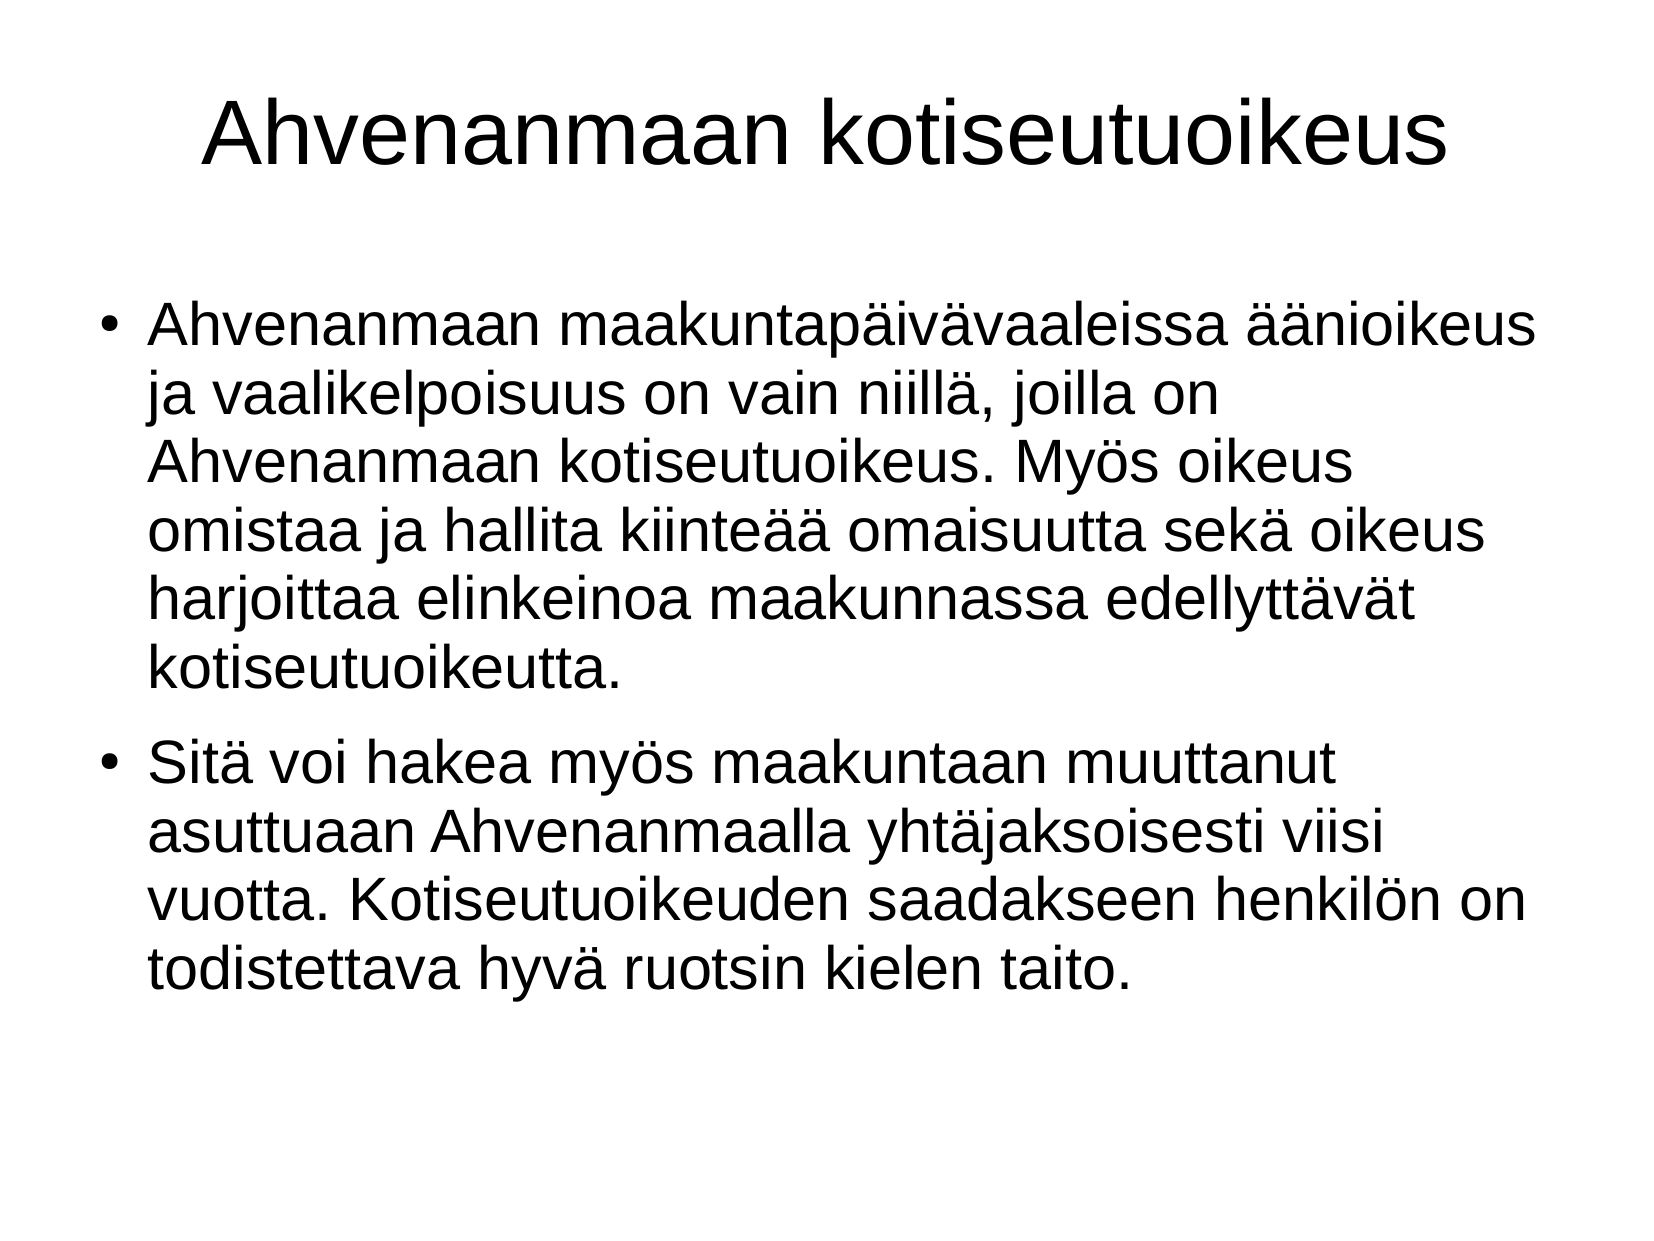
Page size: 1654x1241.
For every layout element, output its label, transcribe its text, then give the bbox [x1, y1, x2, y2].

list Ahvenanmaan maakuntapäivävaaleissa äänioikeus ja vaalikelpoisuus on vain niillä, joilla on Ahvenanmaan kotiseutuoikeus. Myös oikeus omistaa ja hallita kiinteää omaisuutta sekä oikeus harjoittaa elinkeinoa maakunnassa edellyttävät kotiseutuoikeutta. Sitä voi hakea myös maakuntaan muuttanut asuttuaan Ahvenanmaalla yhtäjaksoisesti viisi vuotta. Kotiseutuoikeuden saadakseen henkilön on todistettava hyvä ruotsin kielen taito. [82, 290, 1571, 1010]
title Ahvenanmaan kotiseutuoikeus [82, 29, 1571, 237]
